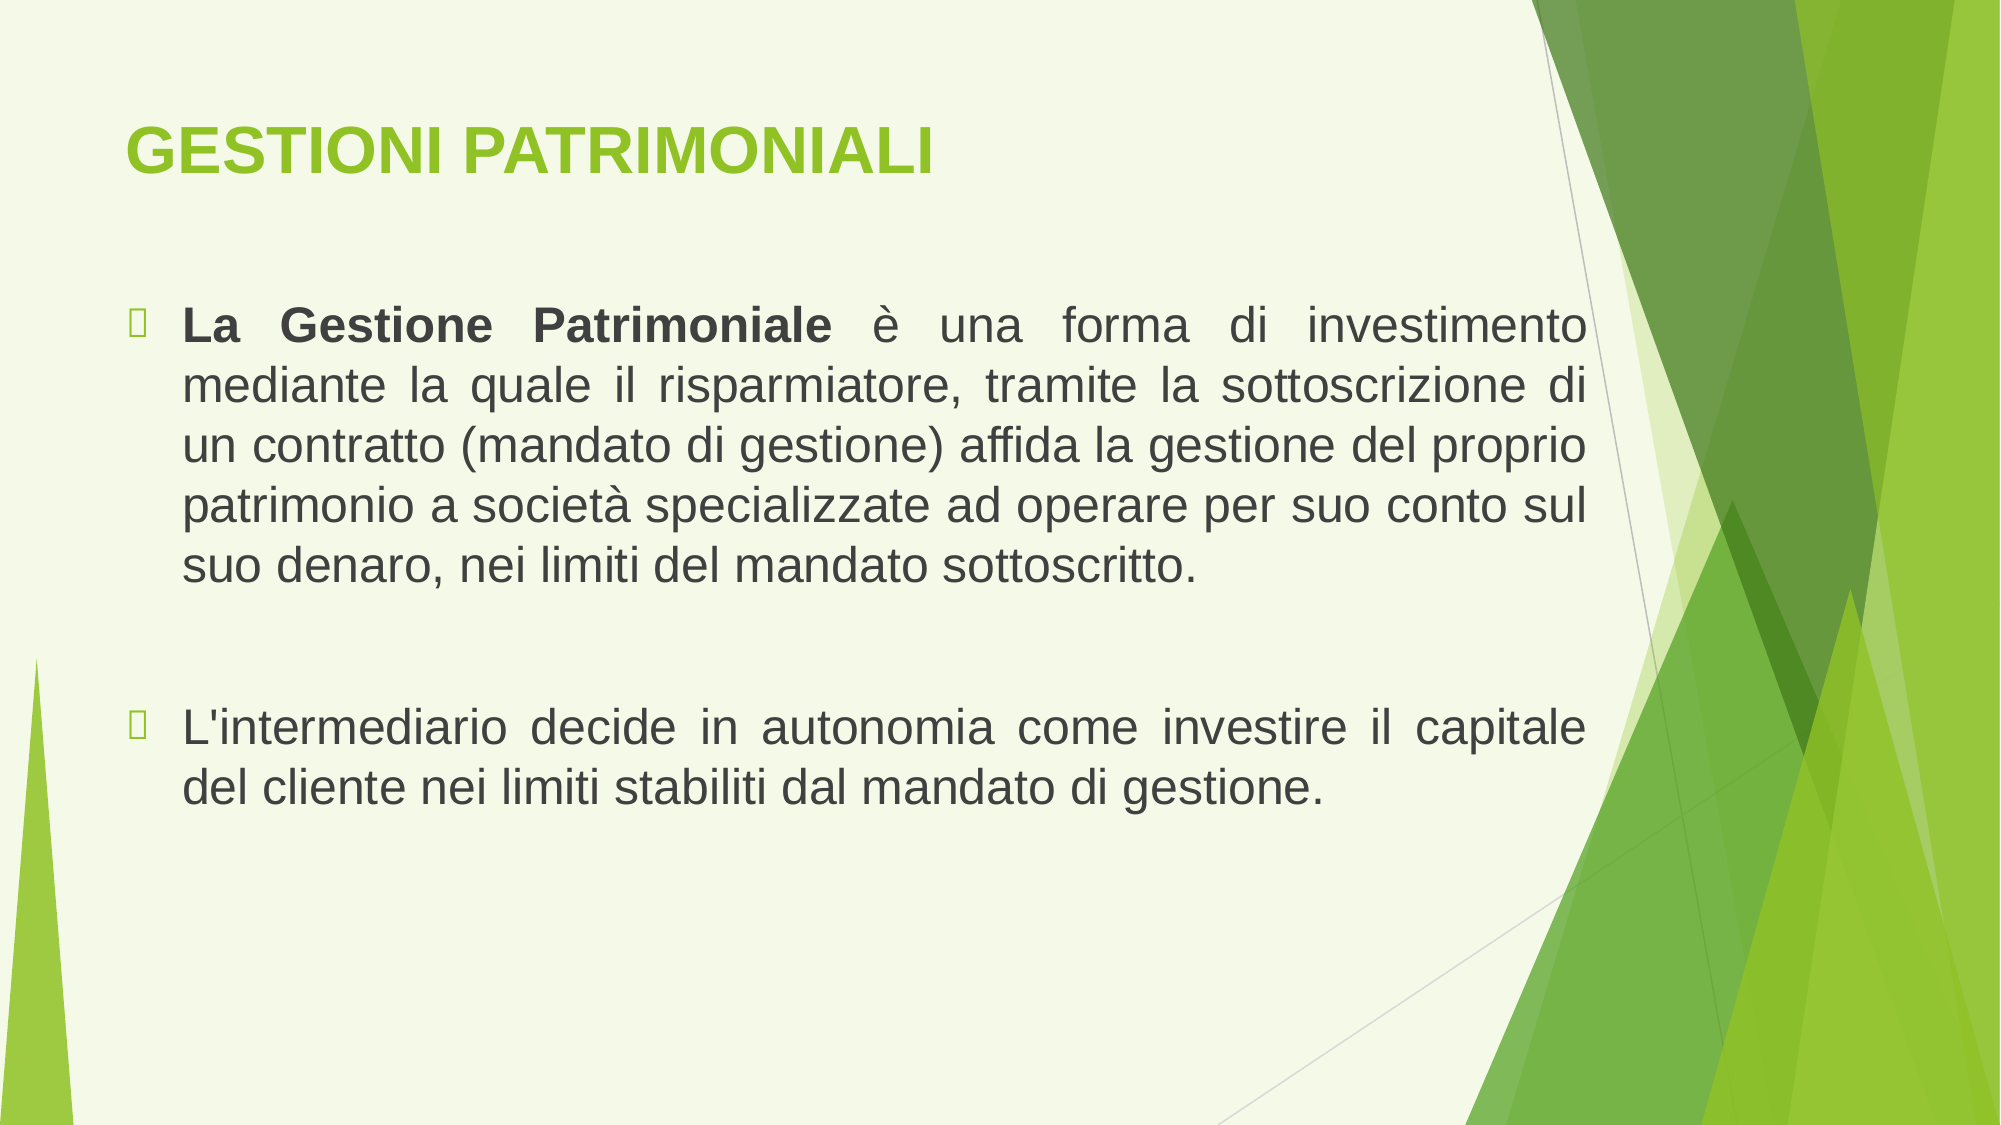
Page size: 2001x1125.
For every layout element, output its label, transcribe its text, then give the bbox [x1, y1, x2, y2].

list La Gestione Patrimoniale è una forma di investimento mediante la quale il risparmiatore, tramite la sottoscrizione di un contratto (mandato di gestione) affida la gestione del proprio patrimonio a società specializzate ad operare per suo conto sul suo denaro, nei limiti del mandato sottoscritto. L'intermediario decide in autonomia come investire il capitale del cliente nei limiti stabiliti dal mandato di gestione. [111, 285, 1603, 922]
title GESTIONI PATRIMONIALI [111, 99, 1522, 285]
